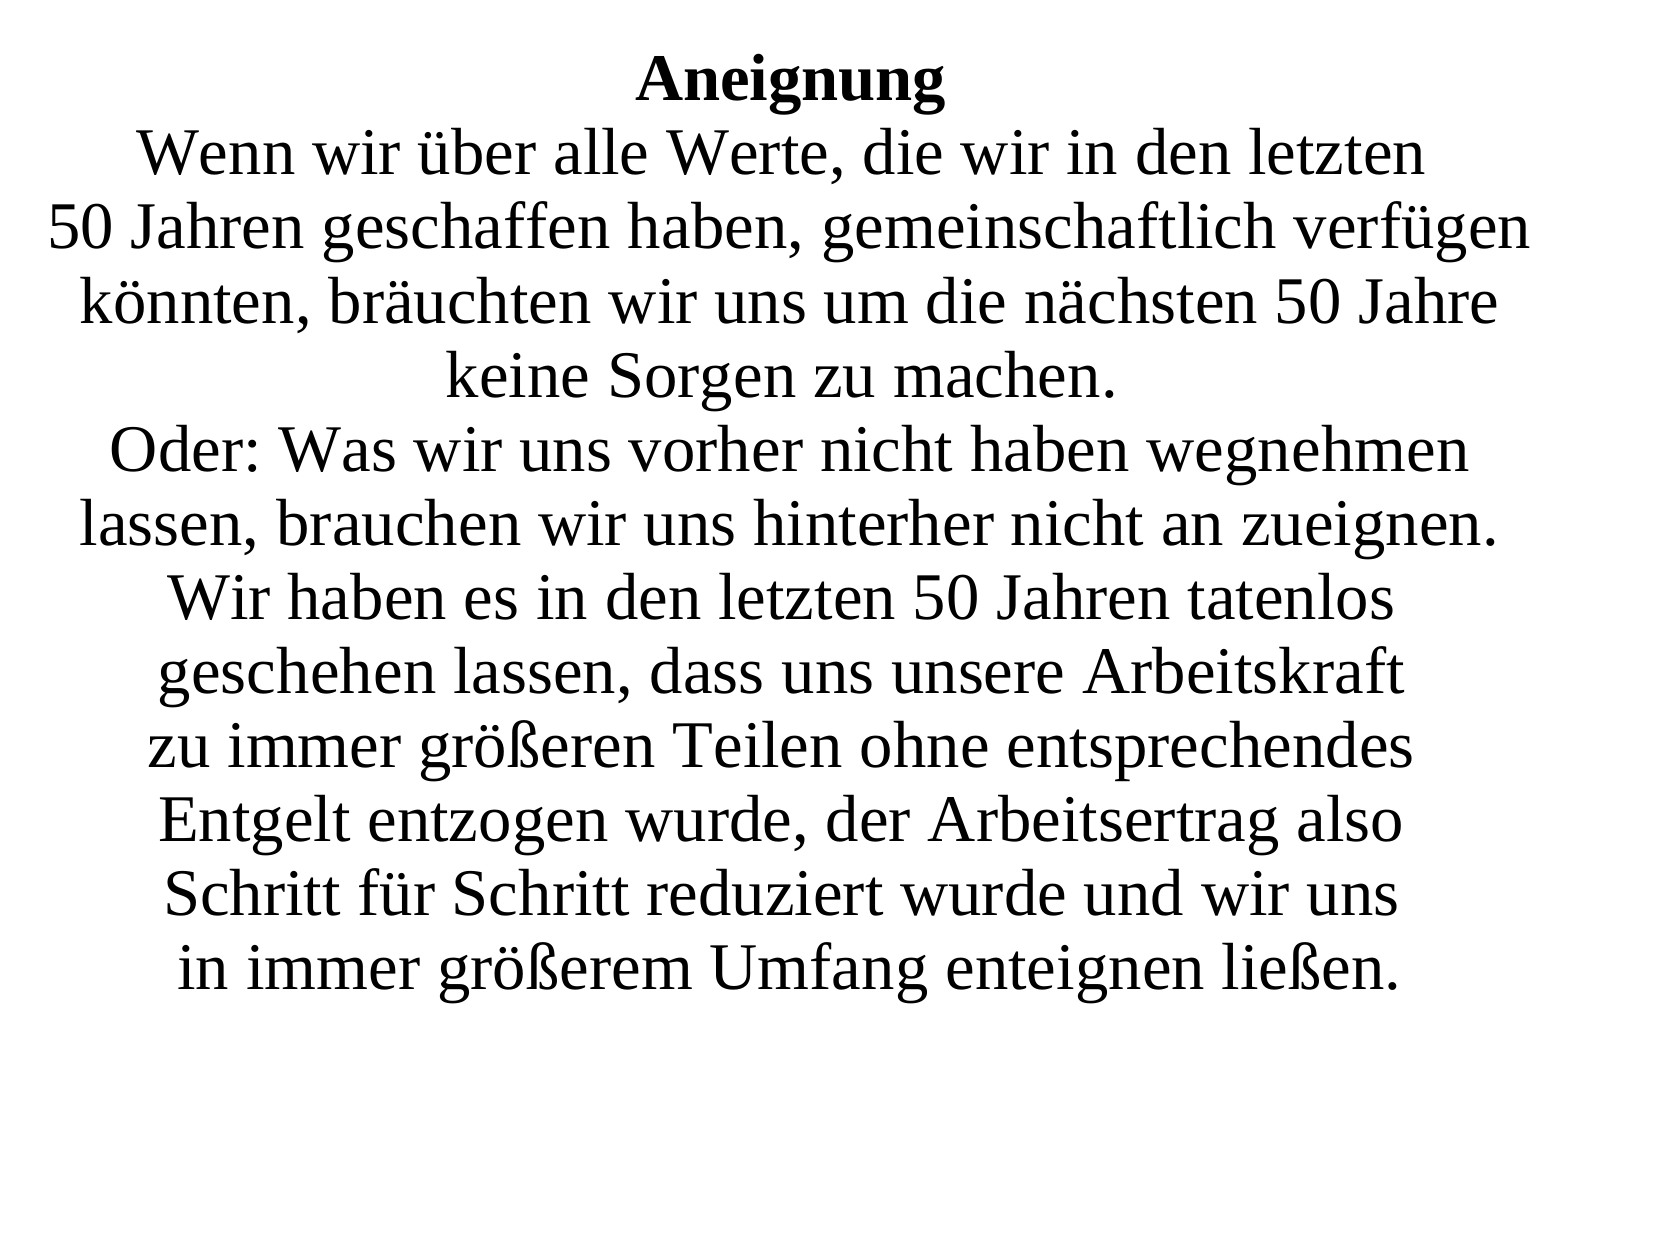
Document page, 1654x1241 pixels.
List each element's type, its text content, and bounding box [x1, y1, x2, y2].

text_box Aneignung Wenn wir über alle Werte, die wir in den letzten 50 Jahren geschaffen haben, gemeinschaftlich verfügen könnten, bräuchten wir uns um die nächsten 50 Jahre keine Sorgen zu machen. Oder: Was wir uns vorher nicht haben wegnehmen lassen, brauchen wir uns hinterher nicht an zueignen. Wir haben es in den letzten 50 Jahren tatenlos geschehen lassen, dass uns unsere Arbeitskraft zu immer größeren Teilen ohne entsprechendes Entgelt entzogen wurde, der Arbeitsertrag also Schritt für Schritt reduziert wurde und wir uns in immer größerem Umfang enteignen ließen. [47, 41, 1601, 1099]
